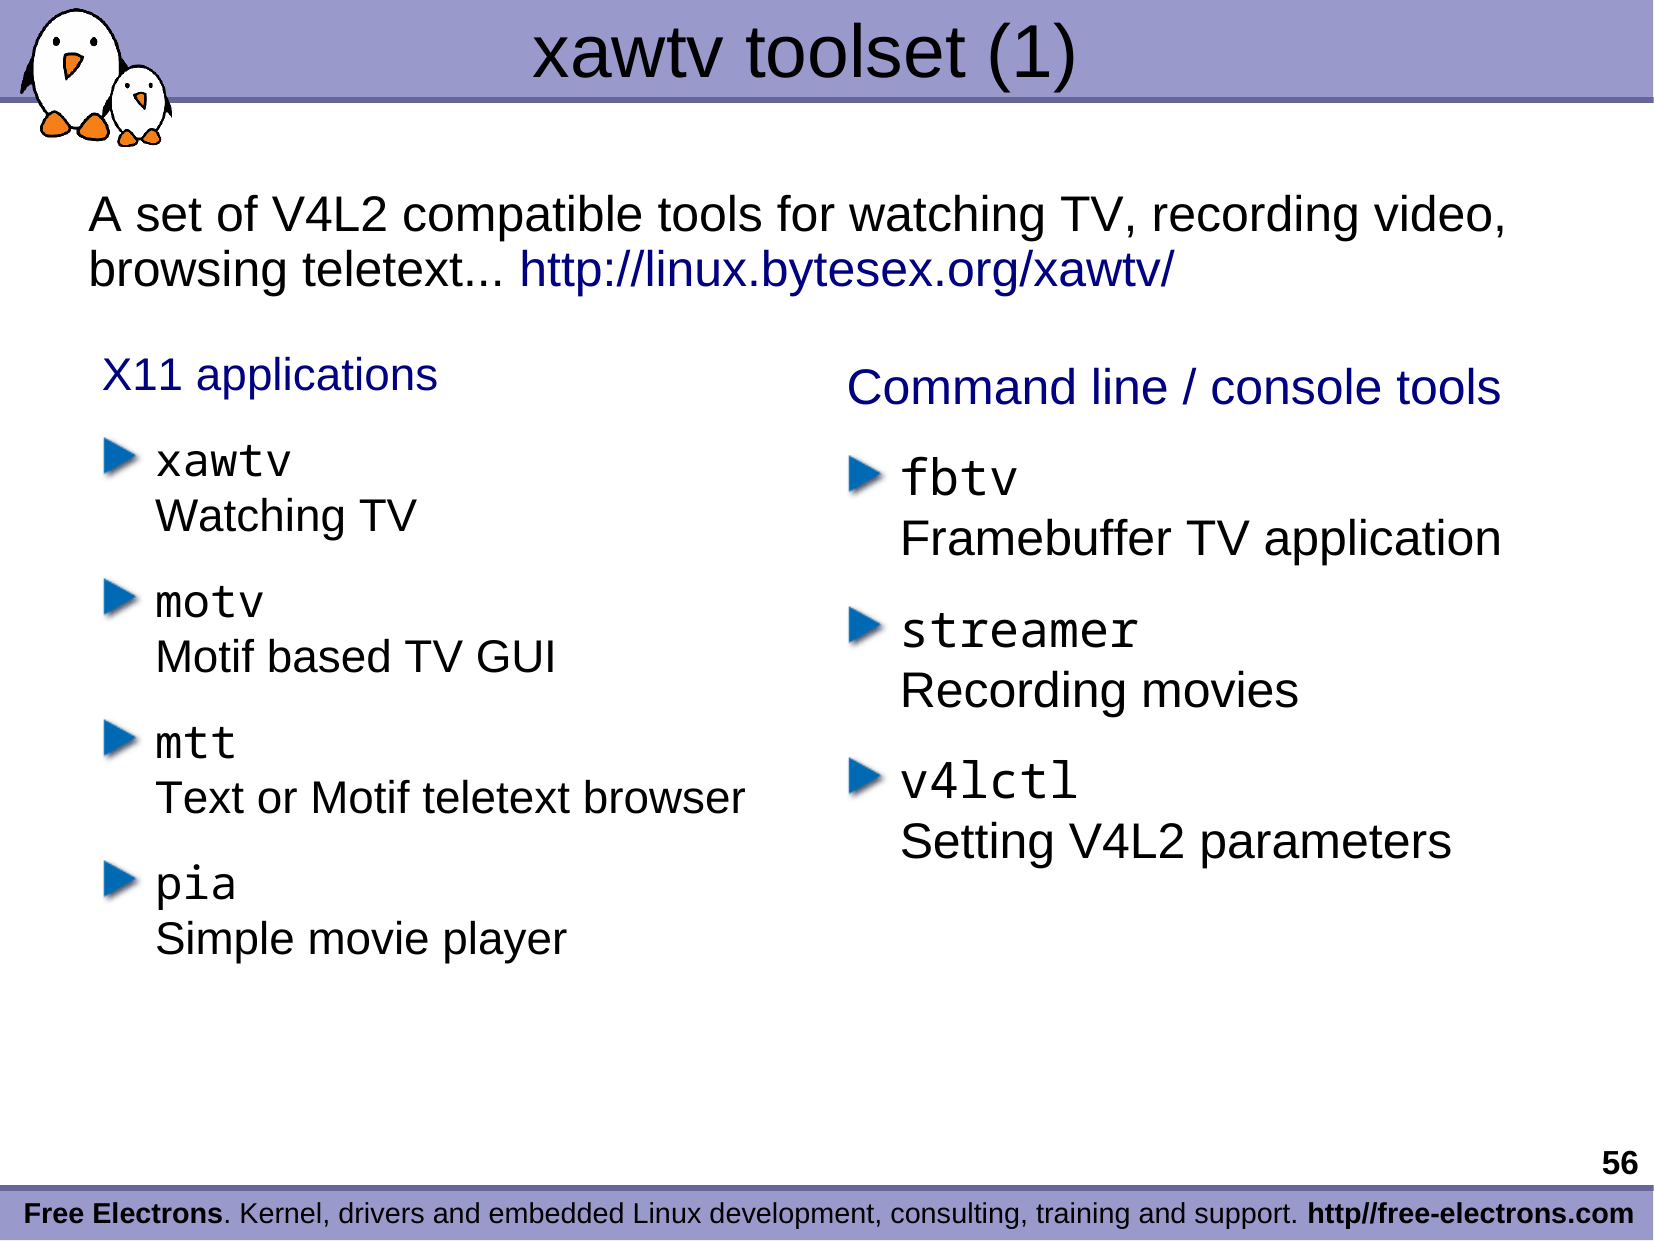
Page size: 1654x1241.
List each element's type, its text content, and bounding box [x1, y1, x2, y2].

list X11 applications xawtv Watching TV motv Motif based TV GUI mtt Text or Motif teletext browser pia Simple movie player [84, 363, 774, 1004]
list A set of V4L2 compatible tools for watching TV, recording video, browsing teletext... http://linux.bytesex.org/xawtv/ [70, 185, 1571, 363]
title xawtv toolset (1) [60, 0, 1551, 103]
list Command line / console tools fbtv Framebuffer TV application streamer Recording movies v4lctl Setting V4L2 parameters [828, 363, 1518, 1066]
picture [20, 8, 172, 147]
